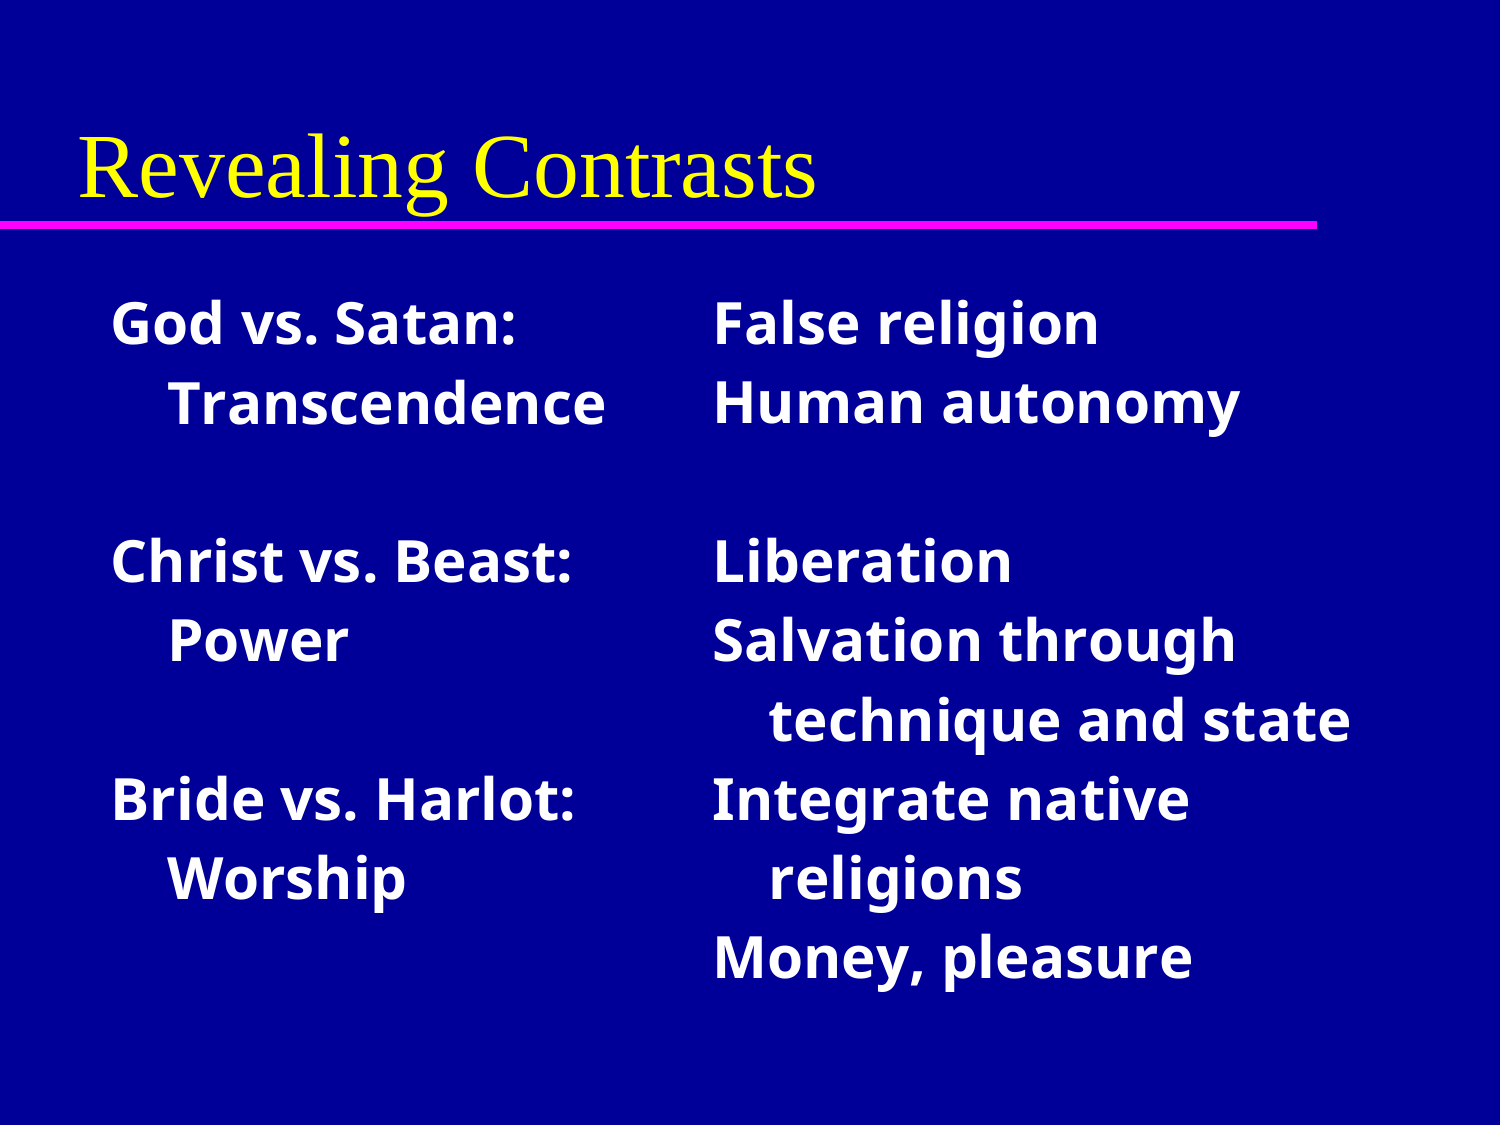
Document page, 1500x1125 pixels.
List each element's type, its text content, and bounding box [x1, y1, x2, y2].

title Revealing Contrasts [62, 43, 1338, 225]
list False religion Human autonomy Liberation Salvation through technique and state Integrate native religions Money, pleasure [697, 274, 1399, 1063]
list God vs. Satan: Transcendence Christ vs. Beast: Power Bride vs. Harlot: Worship [95, 275, 711, 951]
